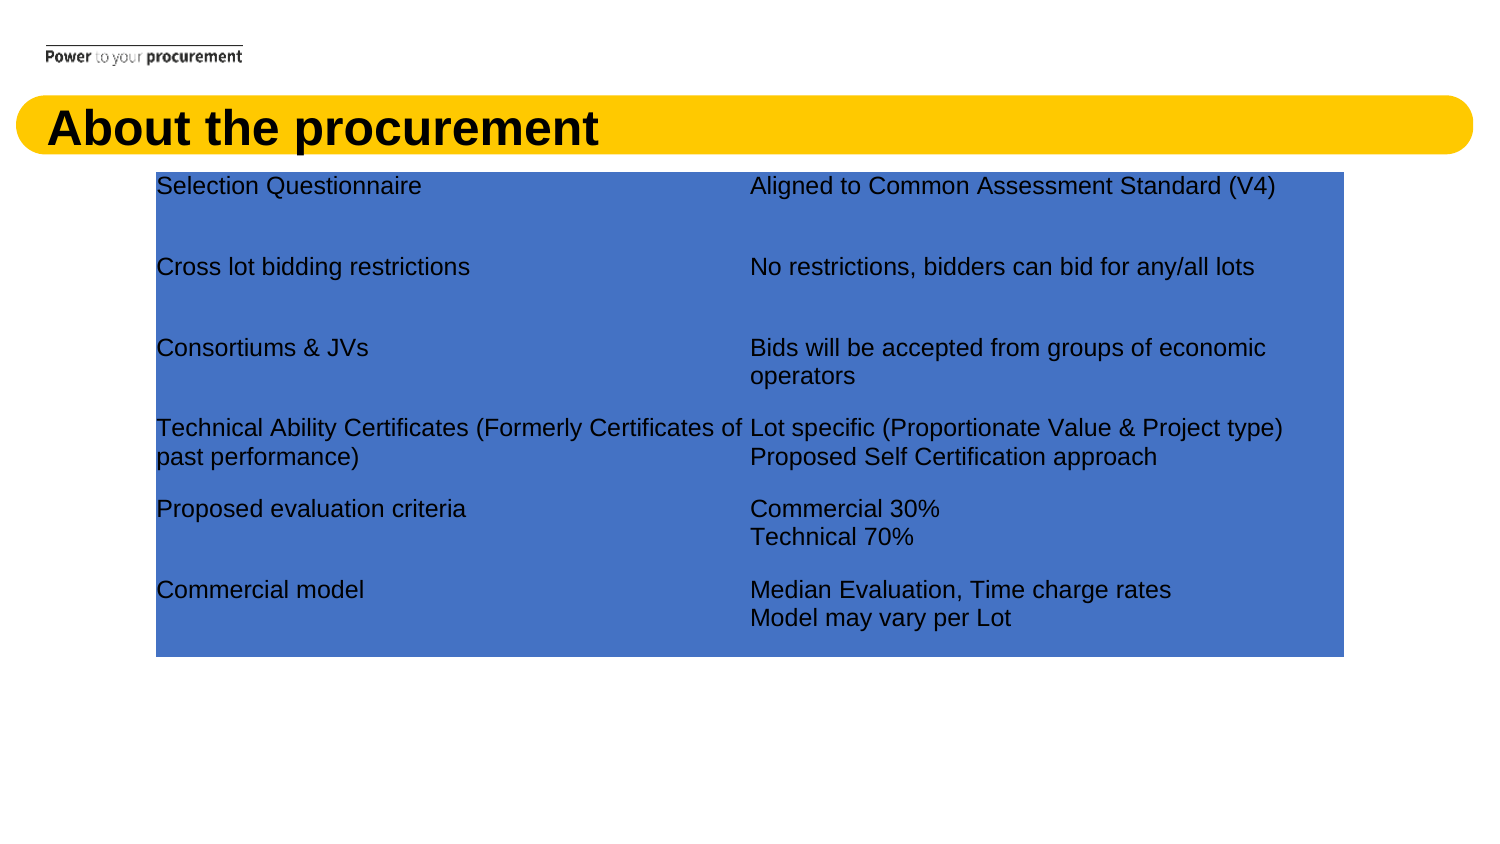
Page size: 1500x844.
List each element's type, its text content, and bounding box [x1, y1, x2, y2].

table_header Selection Questionnaire [156, 172, 750, 253]
table_cell Lot specific (Proportionate Value & Project type) Proposed Self Certification approach [750, 414, 1344, 495]
table_cell Technical Ability Certificates (Formerly Certificates of past performance) [156, 414, 750, 495]
title About the procurement [46, 95, 1226, 200]
table_cell No restrictions, bidders can bid for any/all lots [750, 253, 1344, 333]
table_cell Consortiums & JVs [156, 333, 750, 414]
table_cell Median Evaluation, Time charge rates Model may vary per Lot [750, 576, 1344, 657]
table_cell Commercial 30% Technical 70% [750, 495, 1344, 576]
table_cell Proposed evaluation criteria [156, 495, 750, 576]
table_cell Bids will be accepted from groups of economic operators [750, 333, 1344, 414]
table_cell Cross lot bidding restrictions [156, 253, 750, 333]
table_cell Commercial model [156, 576, 750, 657]
table_header Aligned to Common Assessment Standard (V4) [750, 172, 1344, 253]
